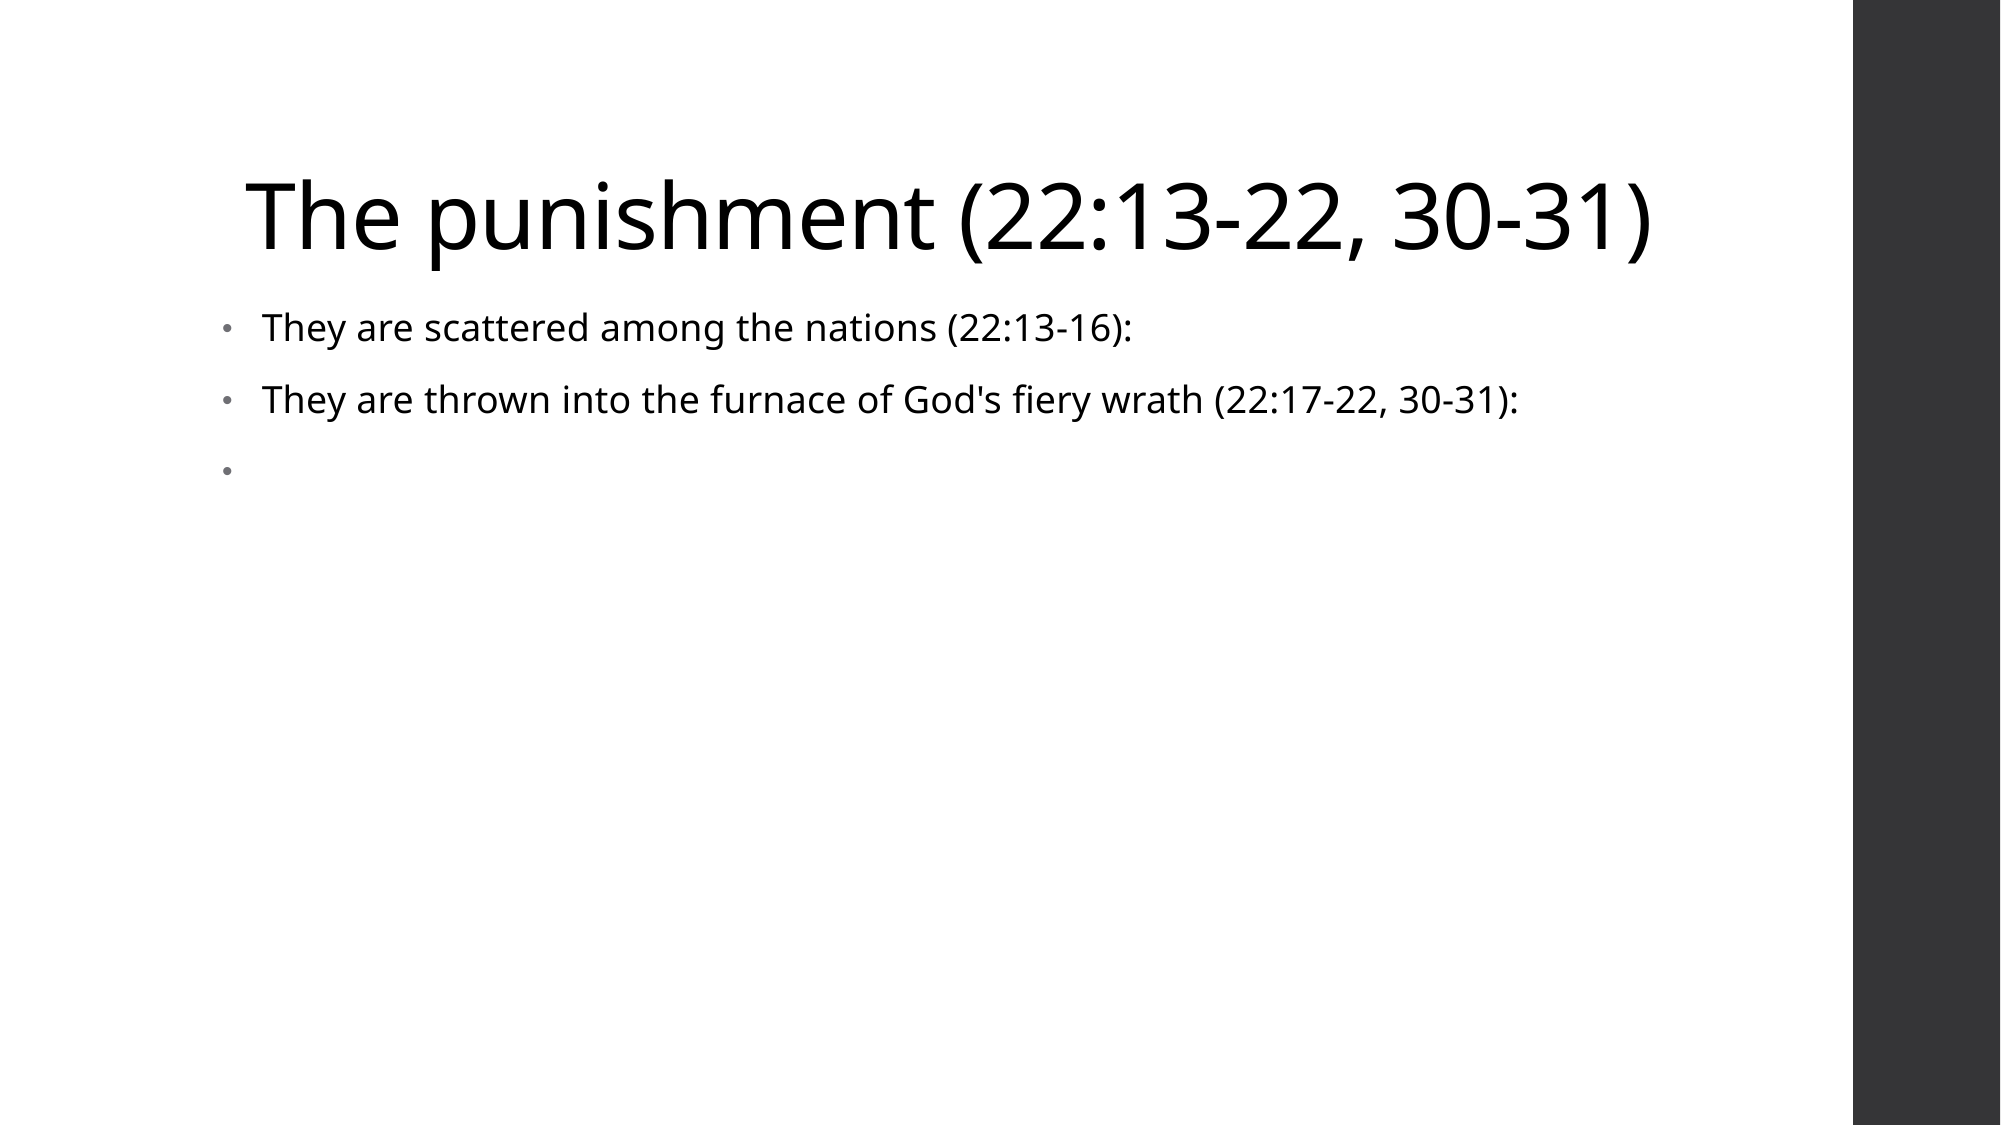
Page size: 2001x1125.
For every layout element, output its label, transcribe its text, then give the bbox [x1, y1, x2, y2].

title The punishment (22:13-22, 30-31) [206, 60, 1797, 278]
list They are scattered among the nations (22:13-16): They are thrown into the furnace of God's fiery wrath (22:17-22, 30-31): [206, 299, 1617, 1014]
